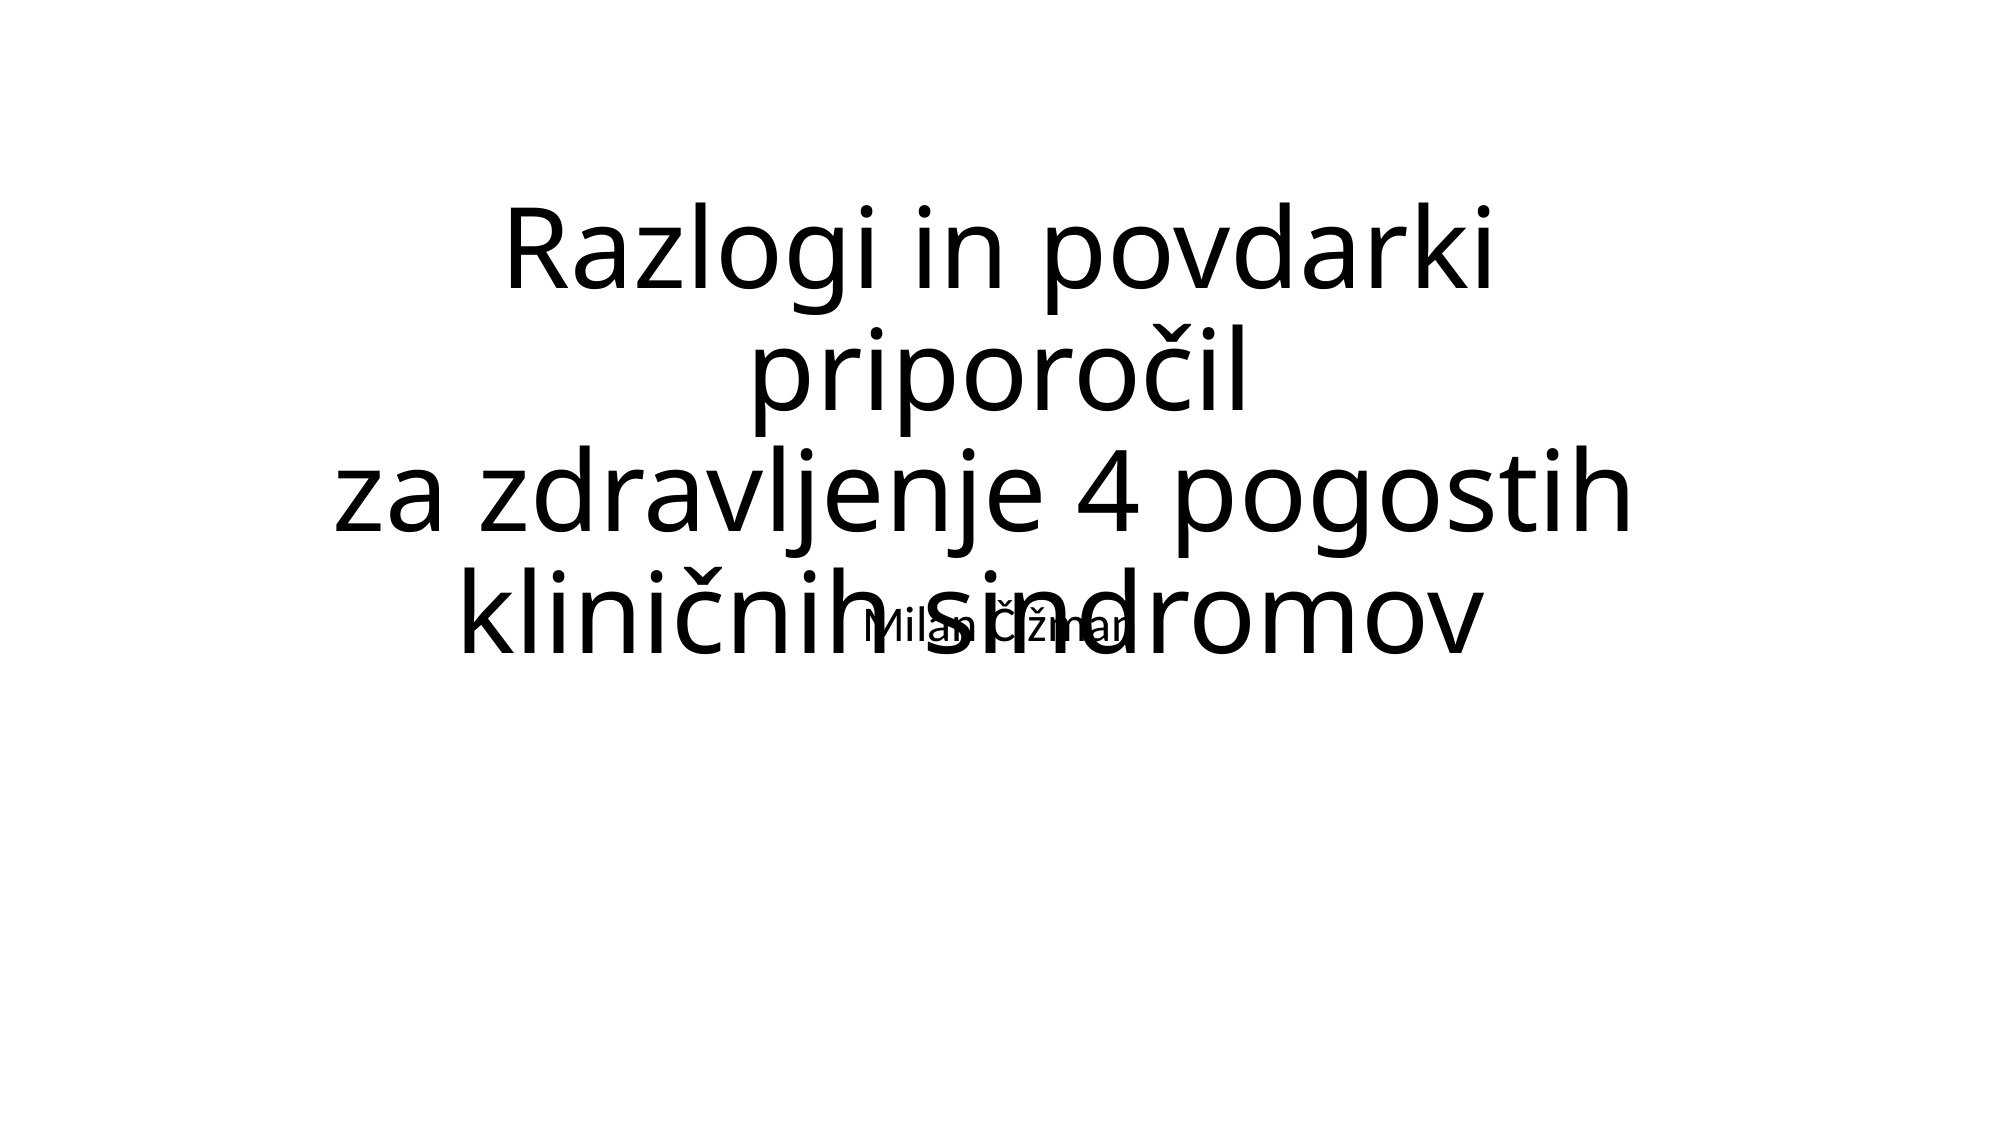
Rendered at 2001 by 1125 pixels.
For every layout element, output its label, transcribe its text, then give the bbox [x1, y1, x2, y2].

subtitle Milan Čižman [249, 590, 1750, 863]
title Razlogi in povdarki priporočil za zdravljenje 4 pogostih kliničnih sindromov [249, 184, 1750, 576]
